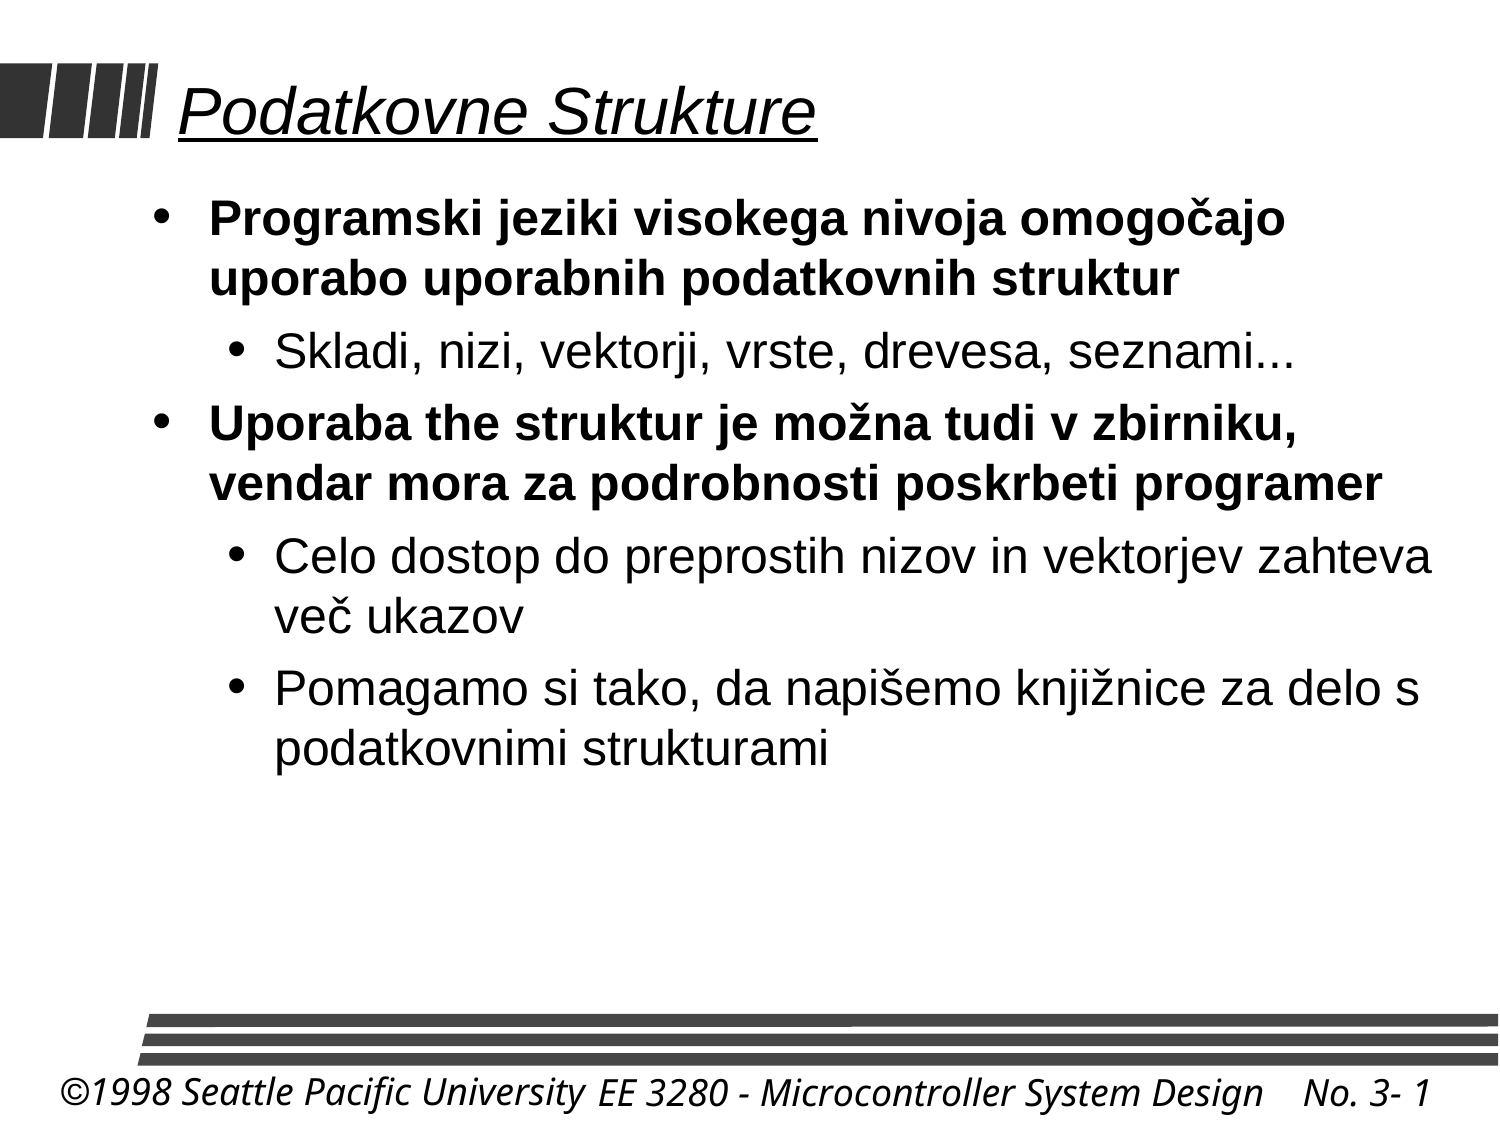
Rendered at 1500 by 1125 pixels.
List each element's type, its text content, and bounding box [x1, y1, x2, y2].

title Podatkovne Strukture [162, 60, 1498, 156]
list Programski jeziki visokega nivoja omogočajo uporabo uporabnih podatkovnih struktur Skladi, nizi, vektorji, vrste, drevesa, seznami... Uporaba the struktur je možna tudi v zbirniku, vendar mora za podrobnosti poskrbeti programer Celo dostop do preprostih nizov in vektorjev zahteva več ukazov Pomagamo si tako, da napišemo knjižnice za delo s podatkovnimi strukturami [137, 178, 1486, 976]
